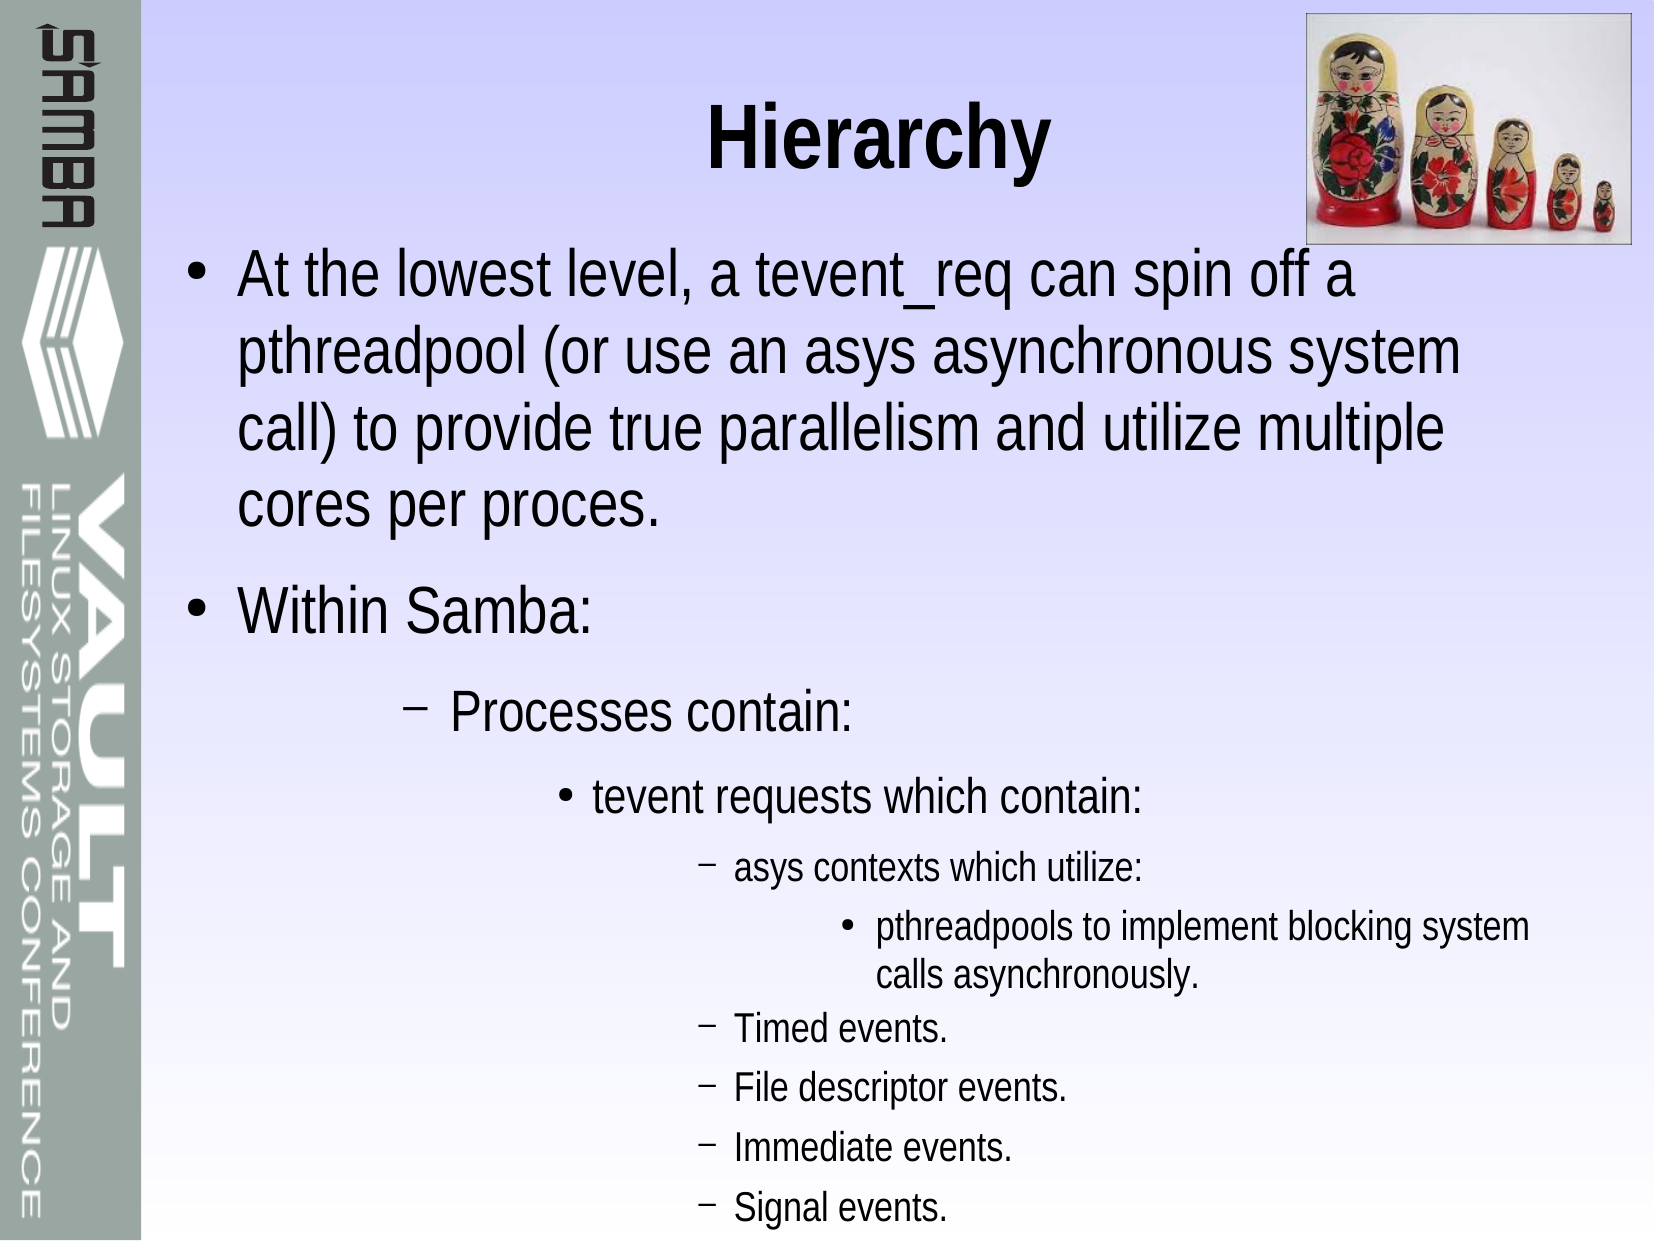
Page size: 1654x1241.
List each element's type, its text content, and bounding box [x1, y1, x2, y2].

picture [0, 241, 145, 1225]
picture [1306, 13, 1632, 245]
list At the lowest level, a tevent_req can spin off a pthreadpool (or use an asys asynchronous system call) to provide true parallelism and utilize multiple cores per proces. Within Samba: Processes contain: tevent requests which contain: asys contexts which utilize: pthreadpools to implement blocking system calls asynchronously. Timed events. File descriptor events. Immediate events. Signal events. [167, 233, 1580, 1234]
title Hierarchy [173, 31, 1306, 233]
